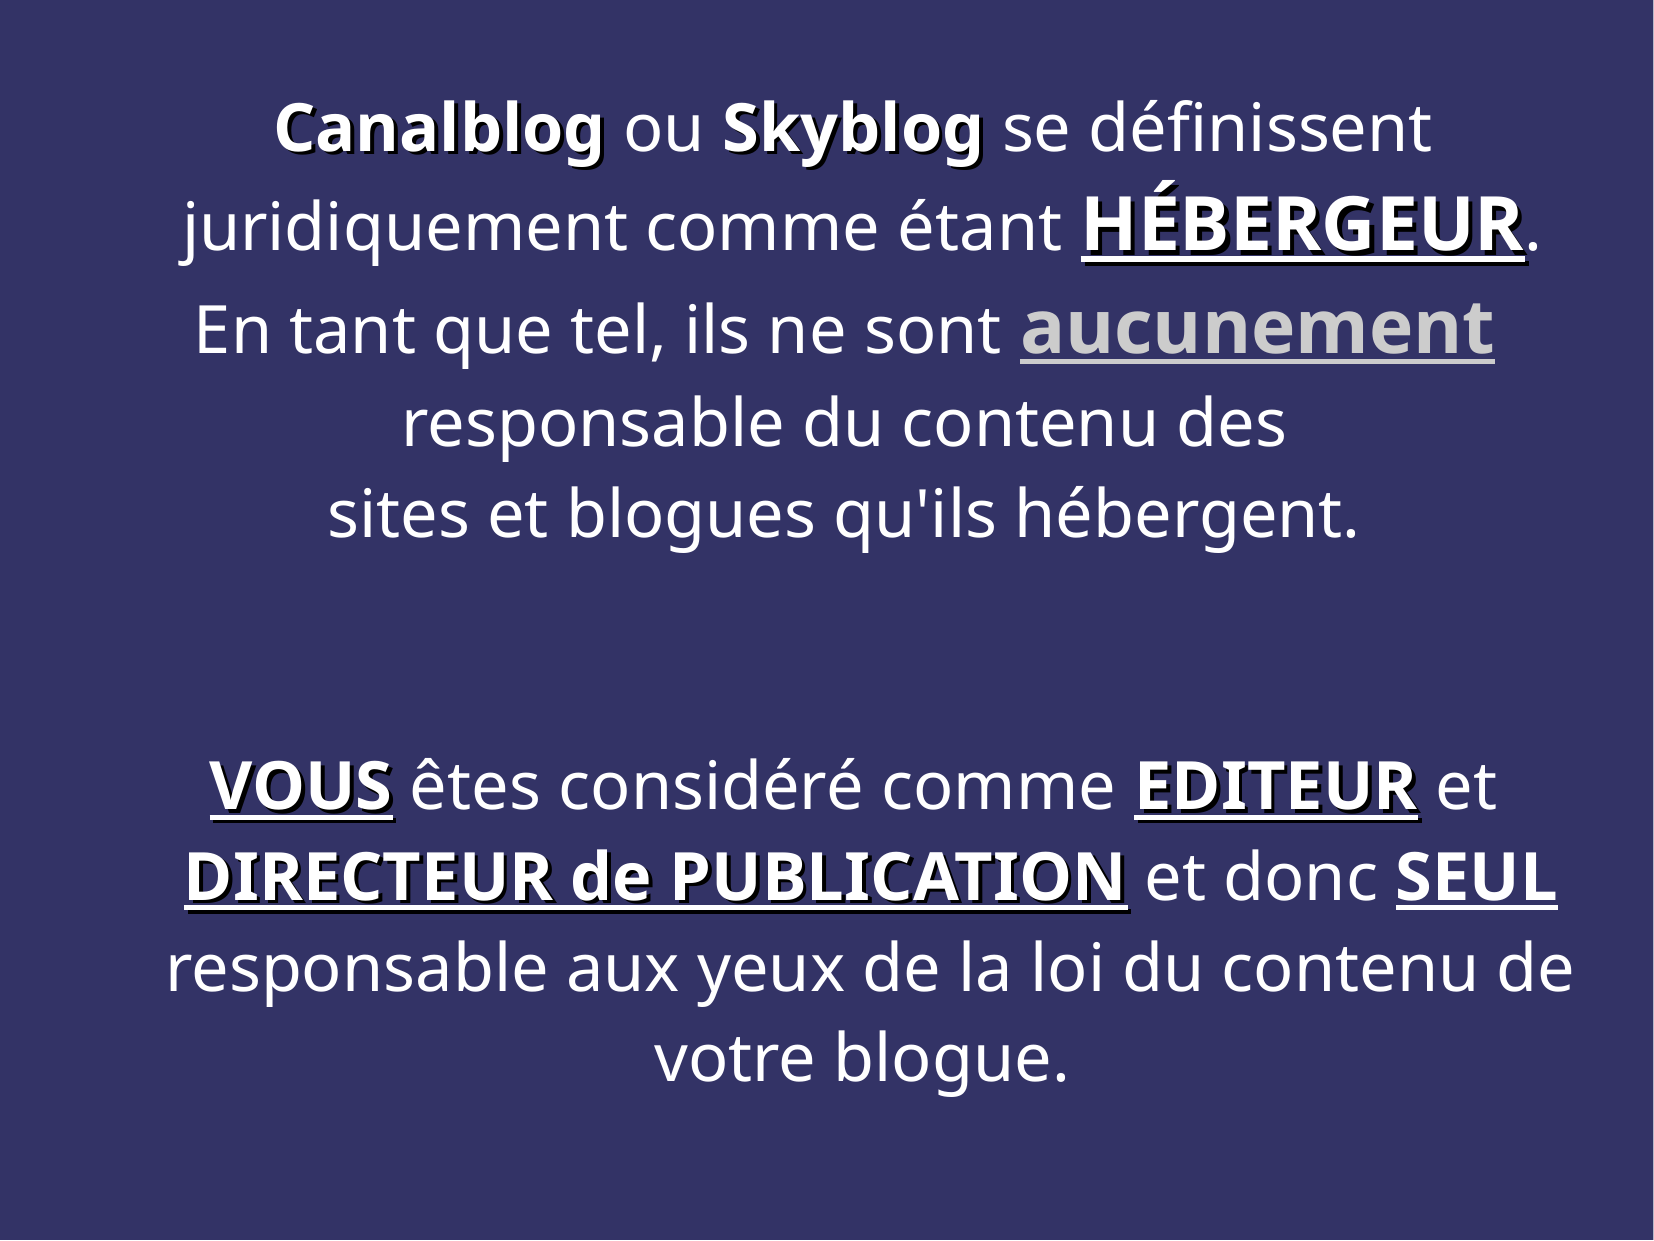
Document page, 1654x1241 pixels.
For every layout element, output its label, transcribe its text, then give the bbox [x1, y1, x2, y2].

subtitle Canalblog ou Skyblog se définissent juridiquement comme étant HÉBERGEUR. En tant que tel, ils ne sont aucunement responsable du contenu des sites et blogues qu'ils hébergent. VOUS êtes considéré comme EDITEUR et DIRECTEUR de PUBLICATION et donc SEUL responsable aux yeux de la loi du contenu de votre blogue. [47, 59, 1625, 1123]
